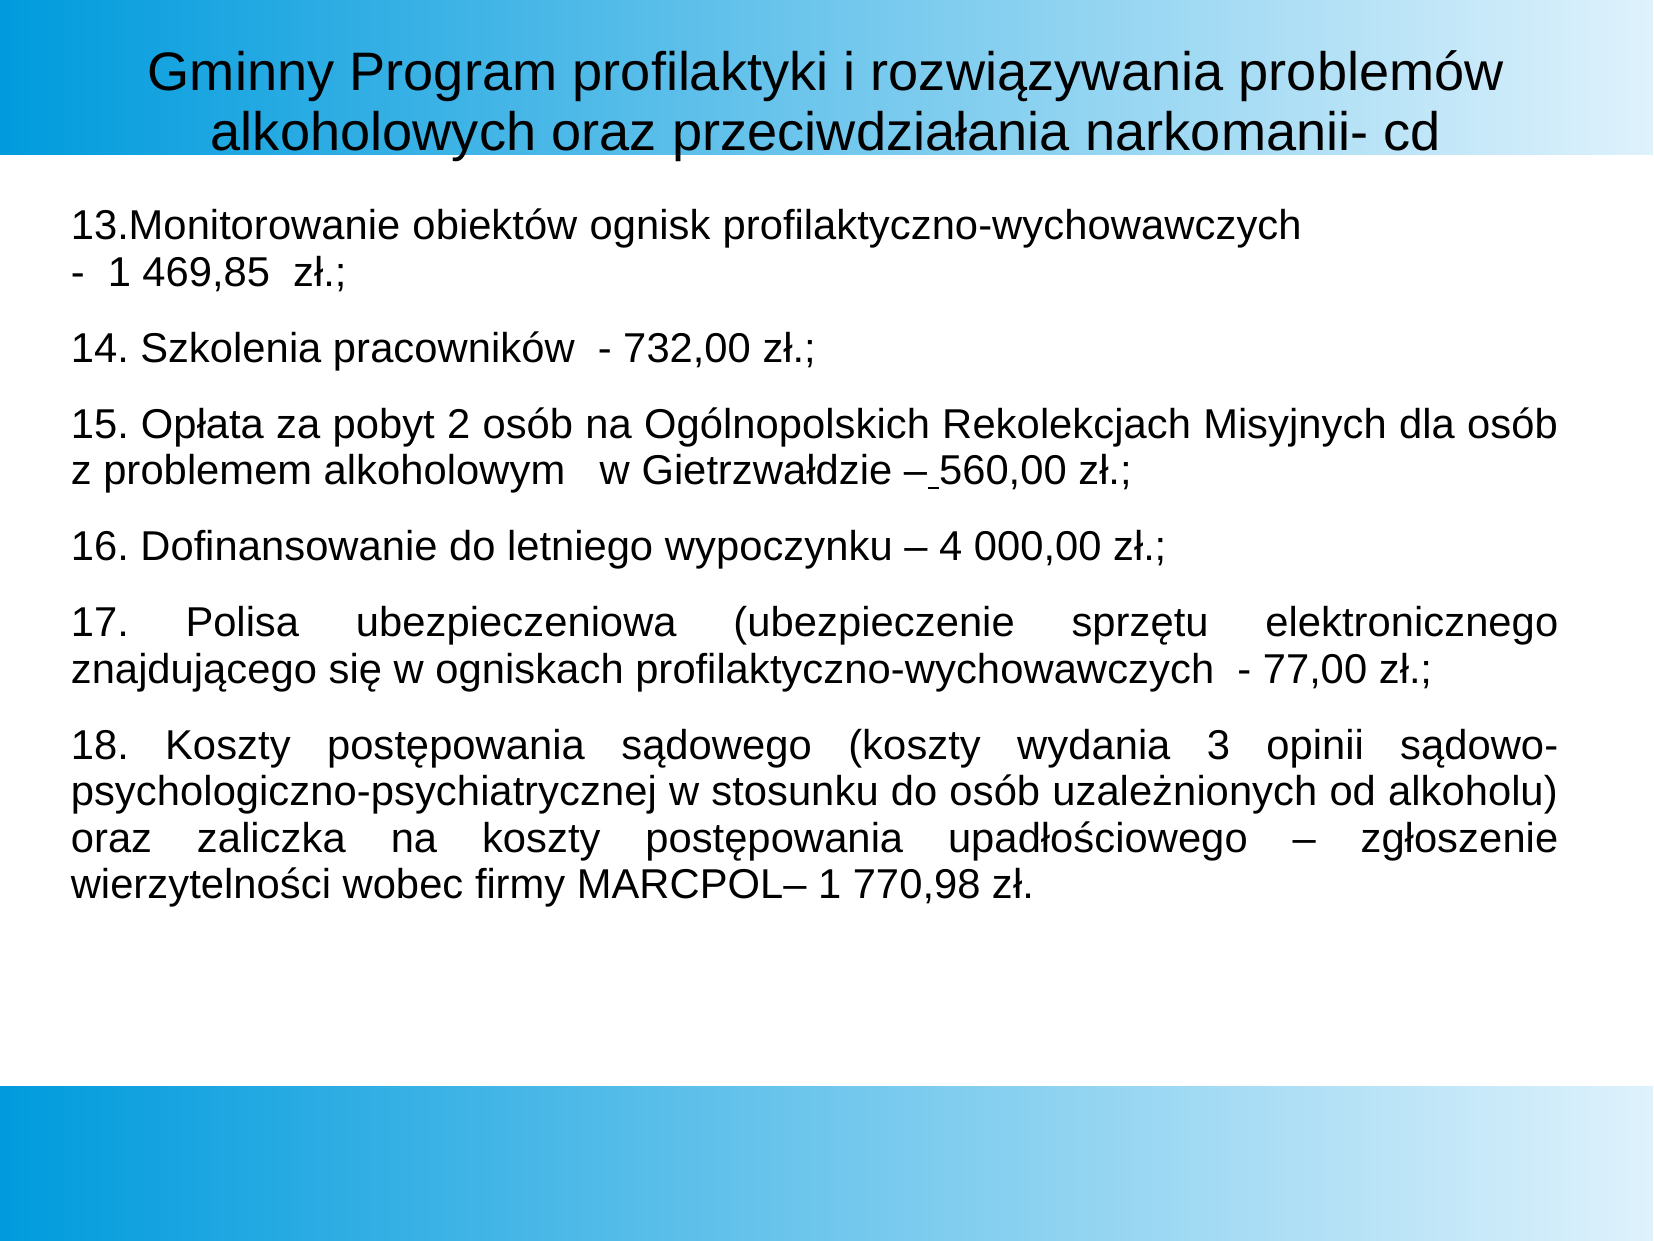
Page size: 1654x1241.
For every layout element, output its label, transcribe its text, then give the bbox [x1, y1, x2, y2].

title Gminny Program profilaktyki i rozwiązywania problemów alkoholowych oraz przeciwdziałania narkomanii- cd [82, 41, 1571, 163]
list 13.Monitorowanie obiektów ognisk profilaktyczno-wychowawczych - 1 469,85 zł.; 14. Szkolenia pracowników - 732,00 zł.; 15. Opłata za pobyt 2 osób na Ogólnopolskich Rekolekcjach Misyjnych dla osób z problemem alkoholowym w Gietrzwałdzie – 560,00 zł.; 16. Dofinansowanie do letniego wypoczynku – 4 000,00 zł.; 17. Polisa ubezpieczeniowa (ubezpieczenie sprzętu elektronicznego znajdującego się w ogniskach profilaktyczno-wychowawczych - 77,00 zł.; 18. Koszty postępowania sądowego (koszty wydania 3 opinii sądowo-psychologiczno-psychiatrycznej w stosunku do osób uzależnionych od alkoholu) oraz zaliczka na koszty postępowania upadłościowego – zgłoszenie wierzytelności wobec firmy MARCPOL– 1 770,98 zł. [70, 202, 1559, 922]
